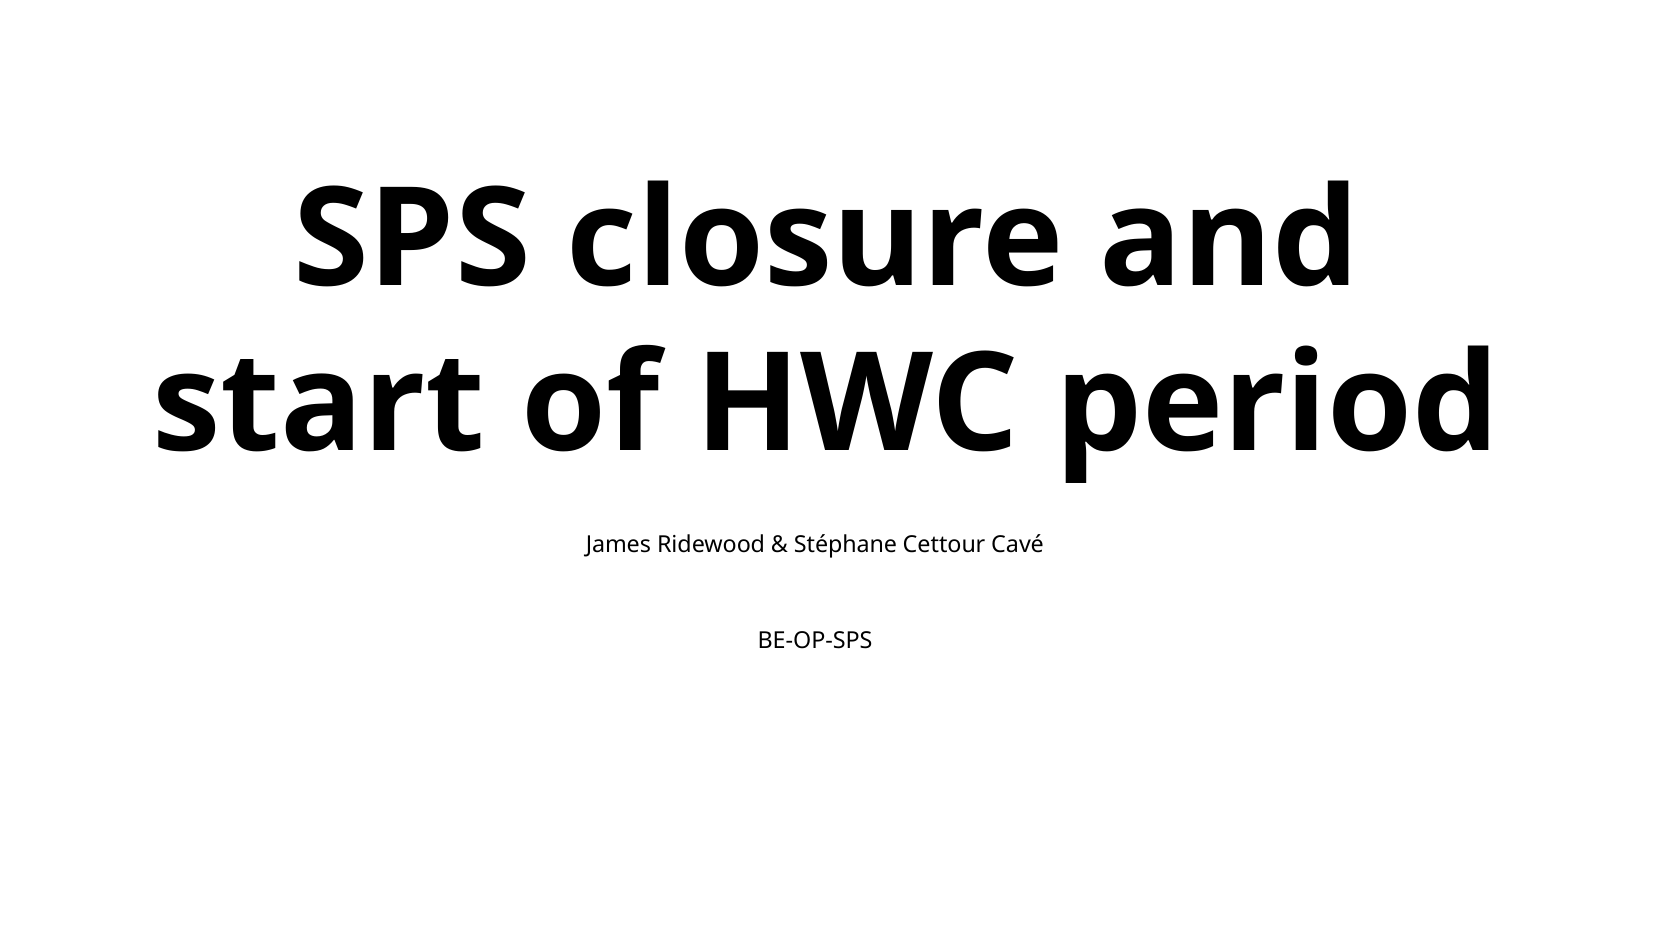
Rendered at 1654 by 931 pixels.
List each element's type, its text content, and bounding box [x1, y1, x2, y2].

title SPS closure and start of HWC period [129, 140, 1524, 486]
subtitle James Ridewood & Stéphane Cettour Cavé BE-OP-SPS [70, 528, 1560, 654]
